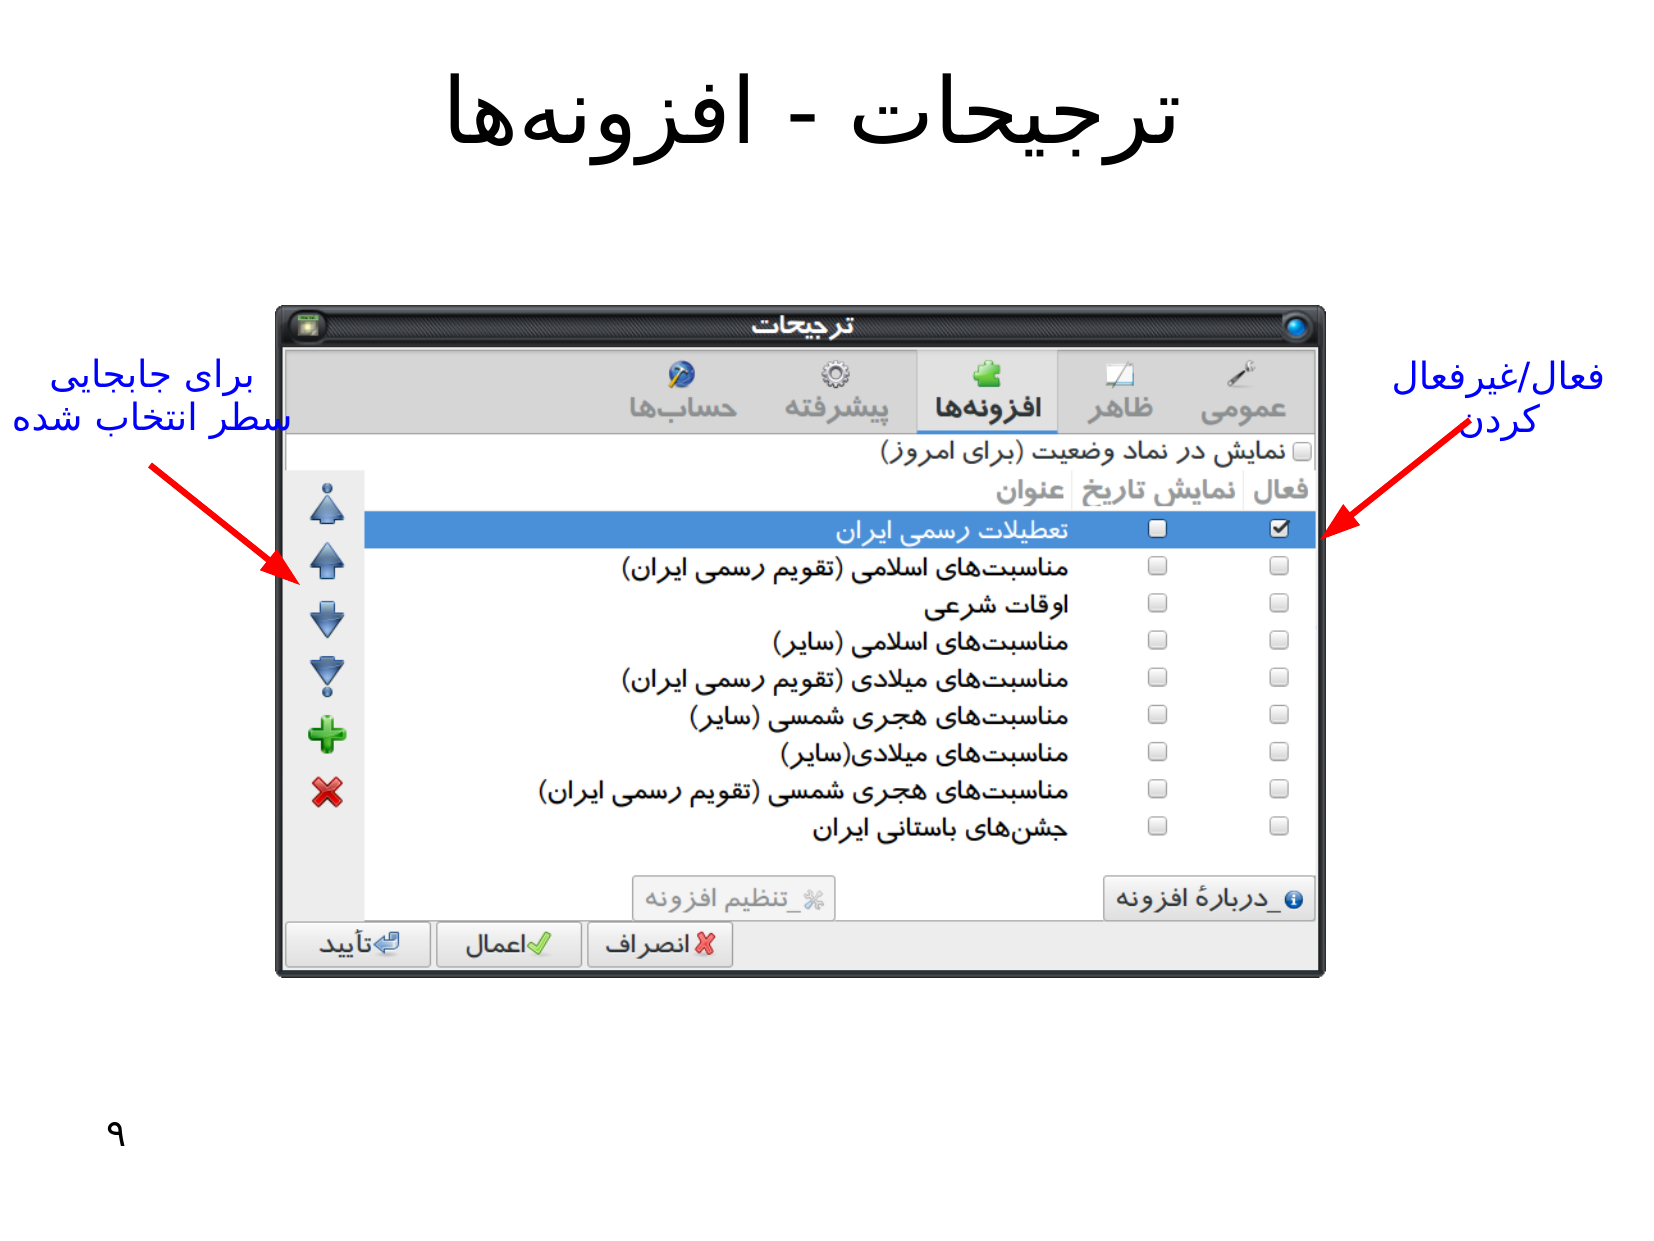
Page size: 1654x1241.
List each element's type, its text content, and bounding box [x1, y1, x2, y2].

title ترجیحات - افزونه‌ها [82, 8, 1571, 216]
picture [275, 305, 1326, 978]
text_box برای جابجایی سطر انتخاب شده [0, 345, 289, 470]
text_box فعال/غیرفعال کردن [1332, 347, 1654, 417]
text_box ۹ [91, 1104, 142, 1175]
